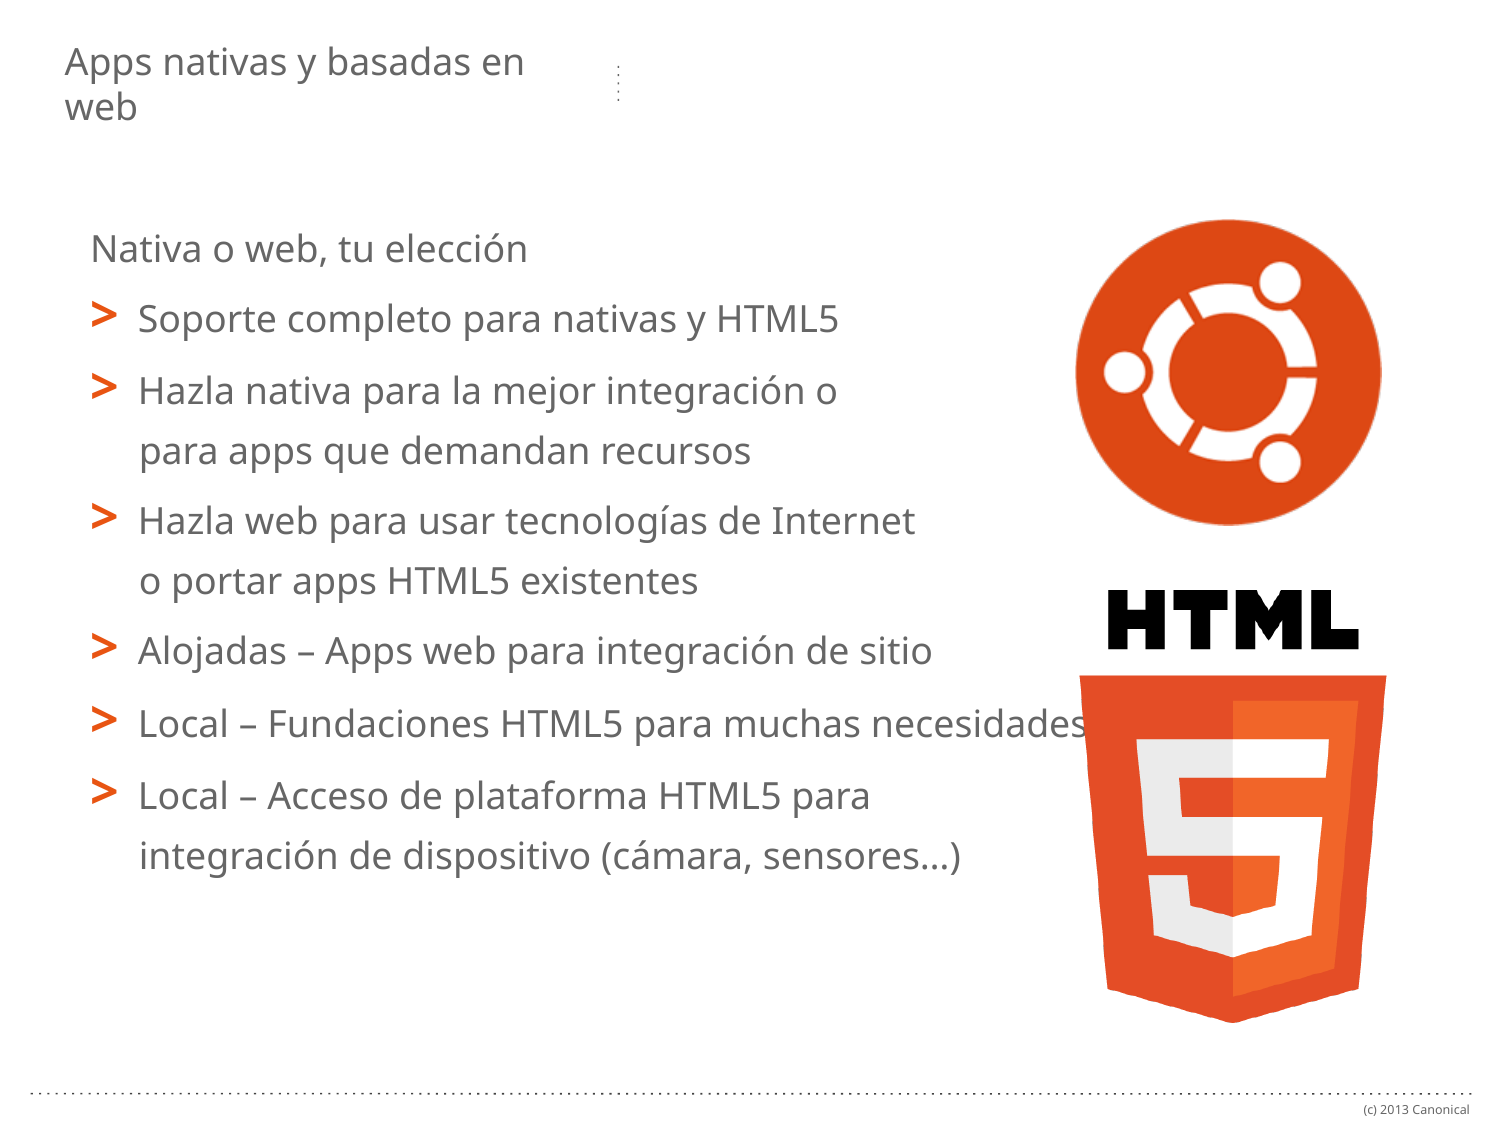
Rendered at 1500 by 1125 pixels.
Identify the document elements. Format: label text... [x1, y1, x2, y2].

picture [1075, 219, 1382, 526]
text_box (c) 2013 Canonical [19, 1099, 1485, 1119]
title Apps nativas y basadas en web [49, 53, 619, 114]
list Nativa o web, tu elección > Soporte completo para nativas y HTML5 > Hazla nativa para la mejor integración o para apps que demandan recursos > Hazla web para usar tecnologías de Internet o portar apps HTML5 existentes > Alojadas – Apps web para integración de sitio > Local – Fundaciones HTML5 para muchas necesidades > Local – Acceso de plataforma HTML5 para integración de dispositivo (cámara, sensores…) [75, 209, 1425, 1078]
picture [1016, 590, 1449, 1023]
